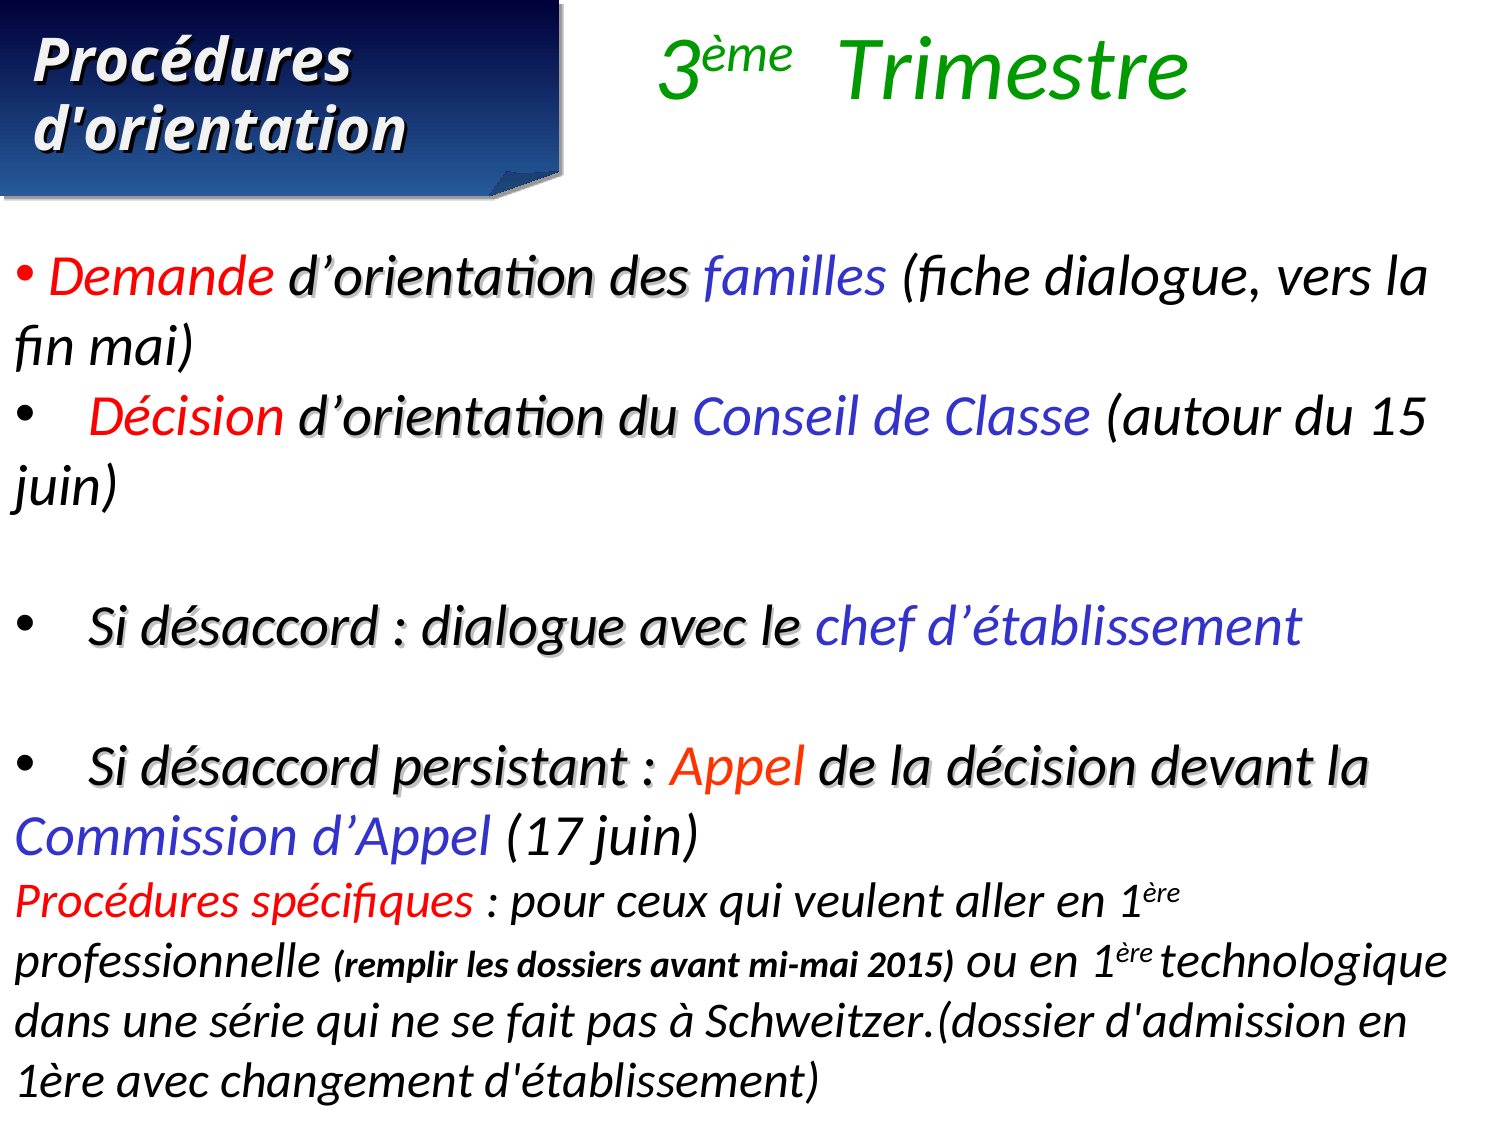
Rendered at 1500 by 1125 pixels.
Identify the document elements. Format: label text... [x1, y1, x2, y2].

text_box Procédures d'orientation [32, 26, 524, 165]
text_box 3ème Trimestre Demande d’orientation des familles (fiche dialogue, vers la fin mai) Décision d’orientation du Conseil de Classe (autour du 15 juin) Si désaccord : dialogue avec le chef d’établissement Si désaccord persistant : Appel de la décision devant la Commission d’Appel (17 juin) Procédures spécifiques : pour ceux qui veulent aller en 1ère professionnelle (remplir les dossiers avant mi-mai 2015) ou en 1ère technologique dans une série qui ne se fait pas à Schweitzer.(dossier d'admission en 1ère avec changement d'établissement) [0, 0, 1500, 1125]
text_box [0, 0, 559, 197]
